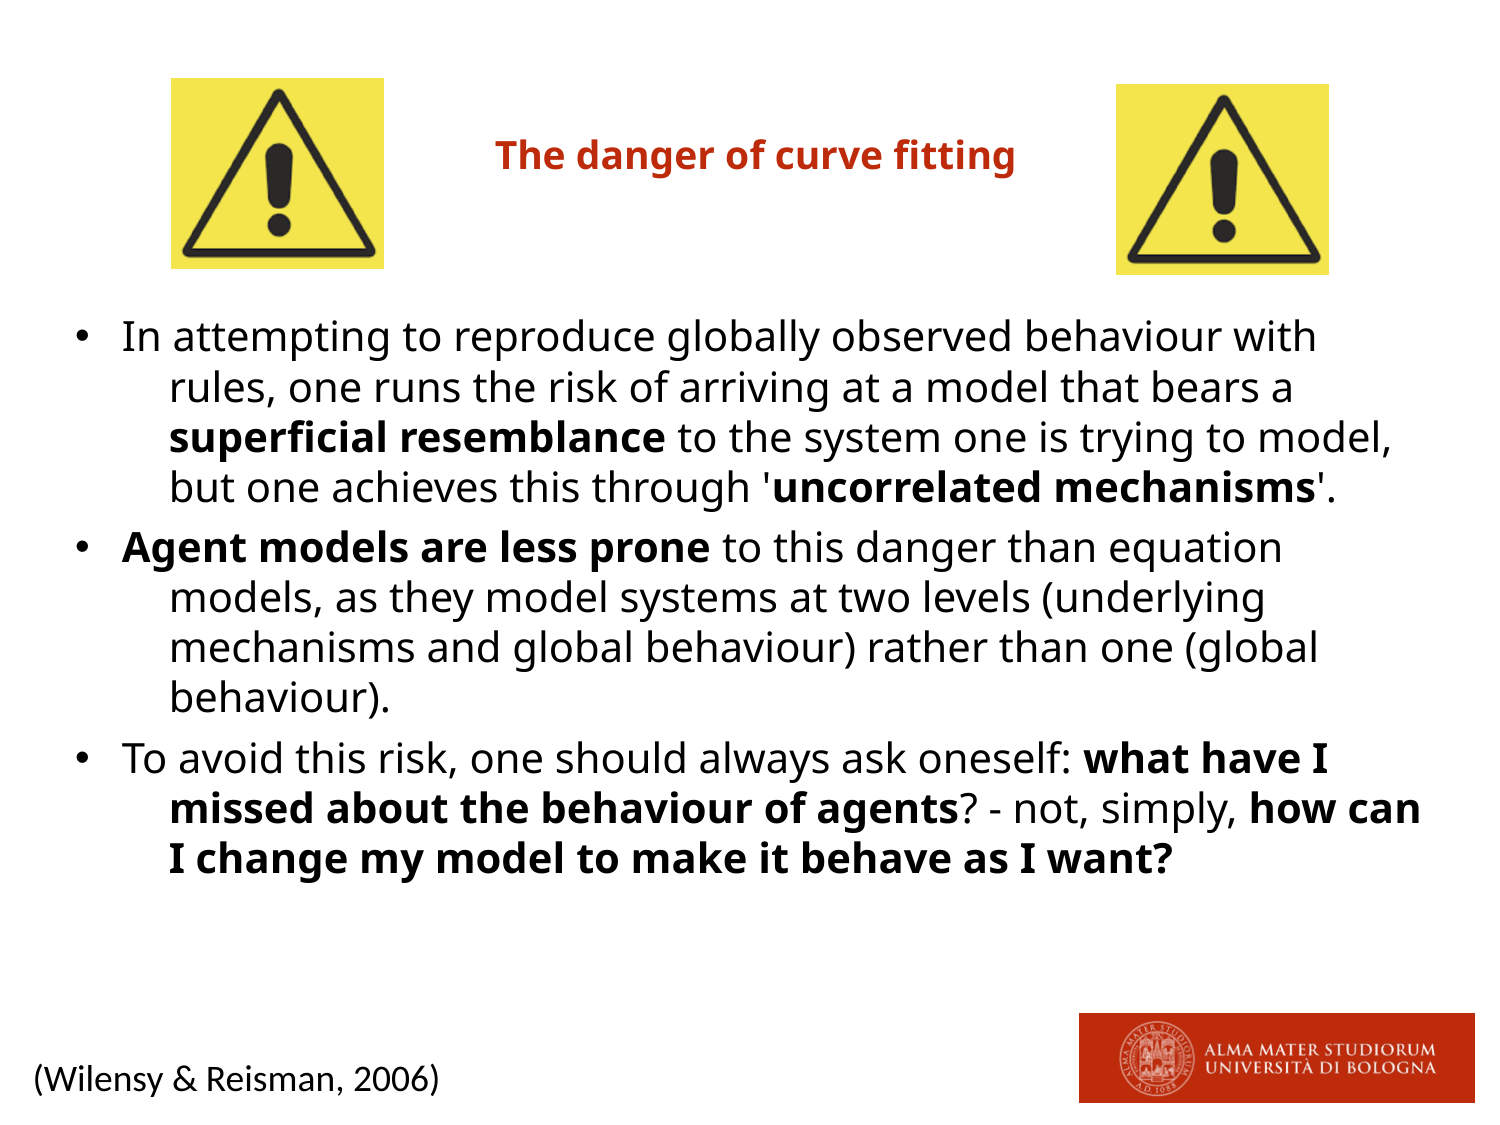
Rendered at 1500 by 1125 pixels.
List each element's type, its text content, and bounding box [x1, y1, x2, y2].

text_box (Wilensy & Reisman, 2006) [17, 1046, 458, 1108]
list In attempting to reproduce globally observed behaviour with rules, one runs the risk of arriving at a model that bears a superficial resemblance to the system one is trying to model, but one achieves this through 'uncorrelated mechanisms'. Agent models are less prone to this danger than equation models, as they model systems at two levels (underlying mechanisms and global behaviour) rather than one (global behaviour). To avoid this risk, one should always ask oneself: what have I missed about the behaviour of agents? - not, simply, how can I change my model to make it behave as I want? [59, 302, 1442, 942]
picture [171, 78, 384, 269]
list The danger of curve fitting [58, 78, 1442, 398]
picture [1116, 84, 1329, 275]
